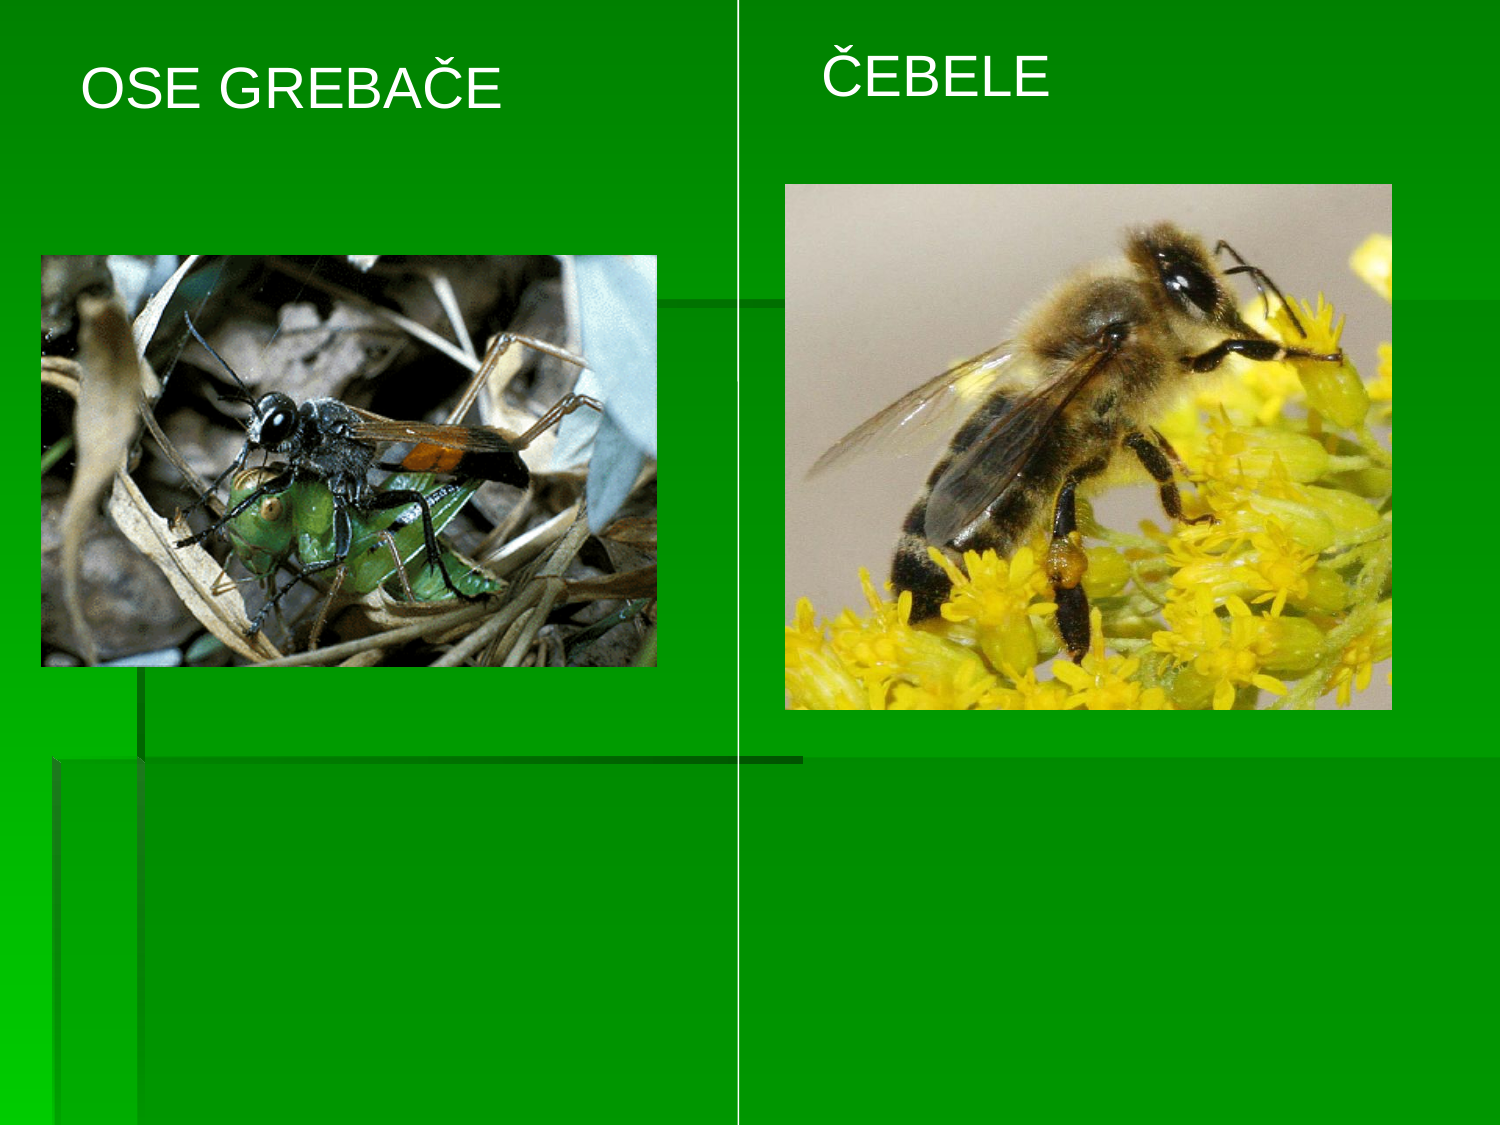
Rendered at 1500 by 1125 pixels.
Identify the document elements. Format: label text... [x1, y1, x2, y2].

list OSE GREBAČE [64, 42, 710, 1012]
picture [785, 184, 1392, 710]
picture [41, 255, 657, 667]
list ČEBELE [806, 31, 1451, 1000]
